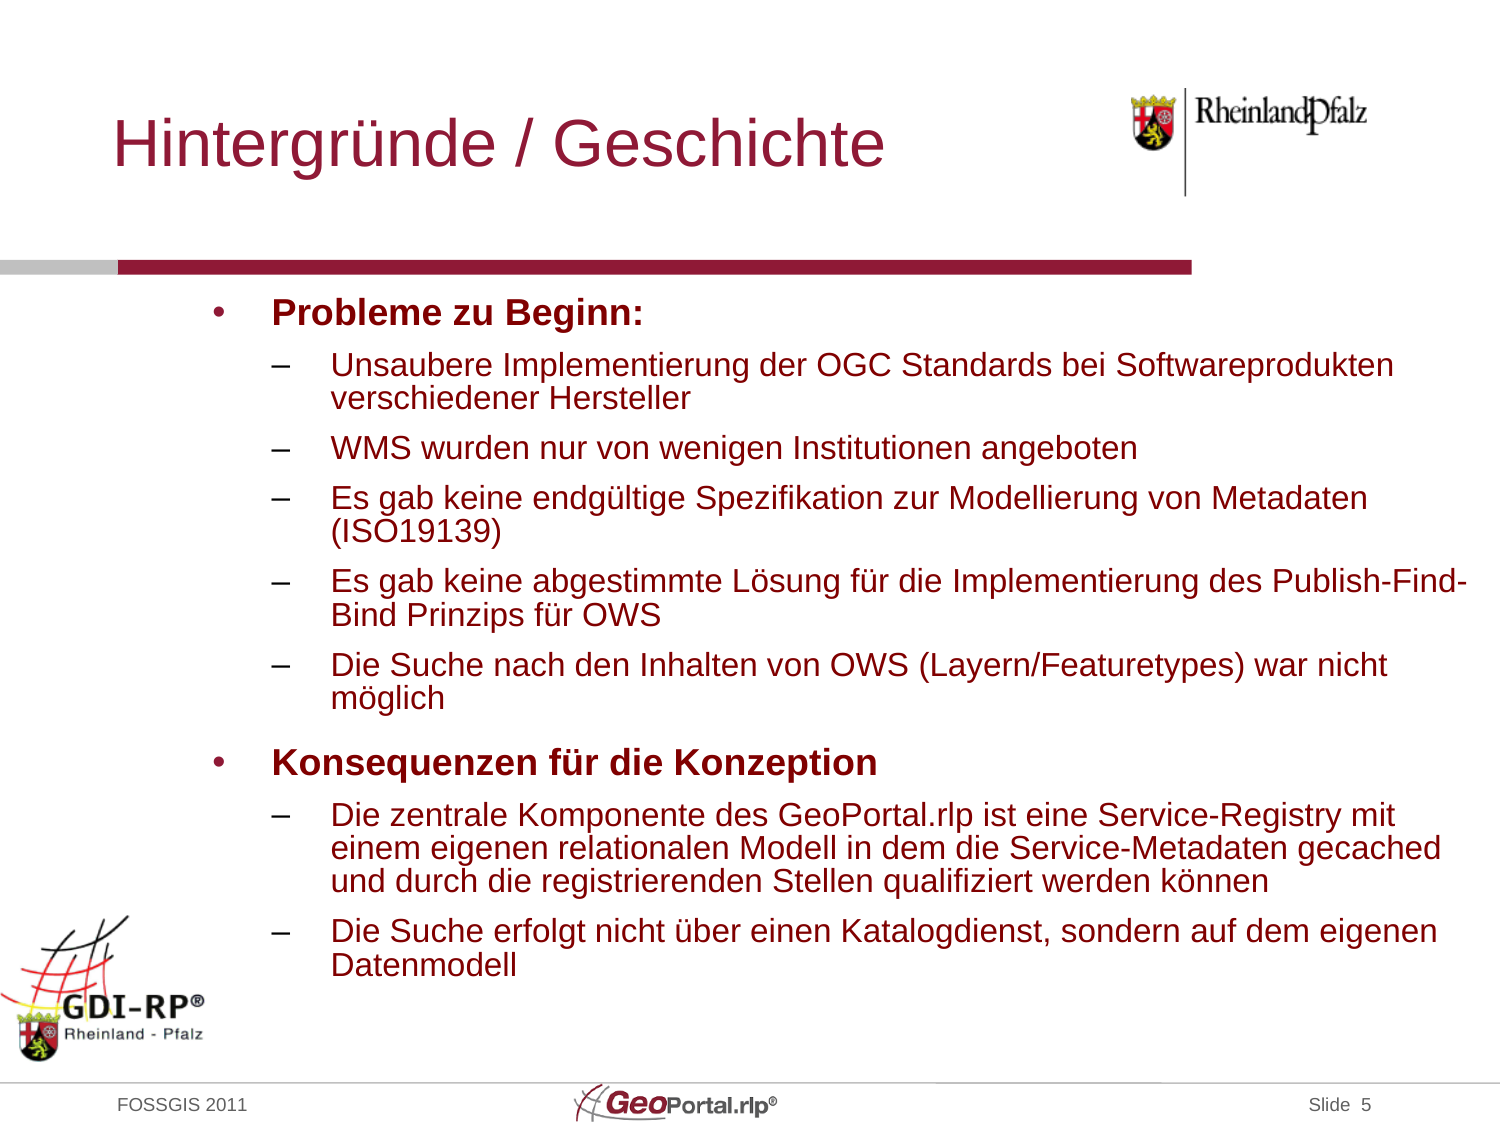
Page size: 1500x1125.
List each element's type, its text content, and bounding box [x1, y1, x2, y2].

picture [1131, 88, 1447, 198]
title Hintergründe / Geschichte [112, 63, 1071, 224]
picture [0, 915, 207, 1063]
list Probleme zu Beginn: Unsaubere Implementierung der OGC Standards bei Softwareprodukten verschiedener Hersteller WMS wurden nur von wenigen Institutionen angeboten Es gab keine endgültige Spezifikation zur Modellierung von Metadaten (ISO19139) Es gab keine abgestimmte Lösung für die Implementierung des Publish-Find-Bind Prinzips für OWS Die Suche nach den Inhalten von OWS (Layern/Featuretypes) war nicht möglich Konsequenzen für die Konzeption Die zentrale Komponente des GeoPortal.rlp ist eine Service-Registry mit einem eigenen relationalen Modell in dem die Service-Metadaten gecached und durch die registrierenden Stellen qualifiziert werden können Die Suche erfolgt nicht über einen Katalogdienst, sondern auf dem eigenen Datenmodell [212, 295, 1477, 1125]
